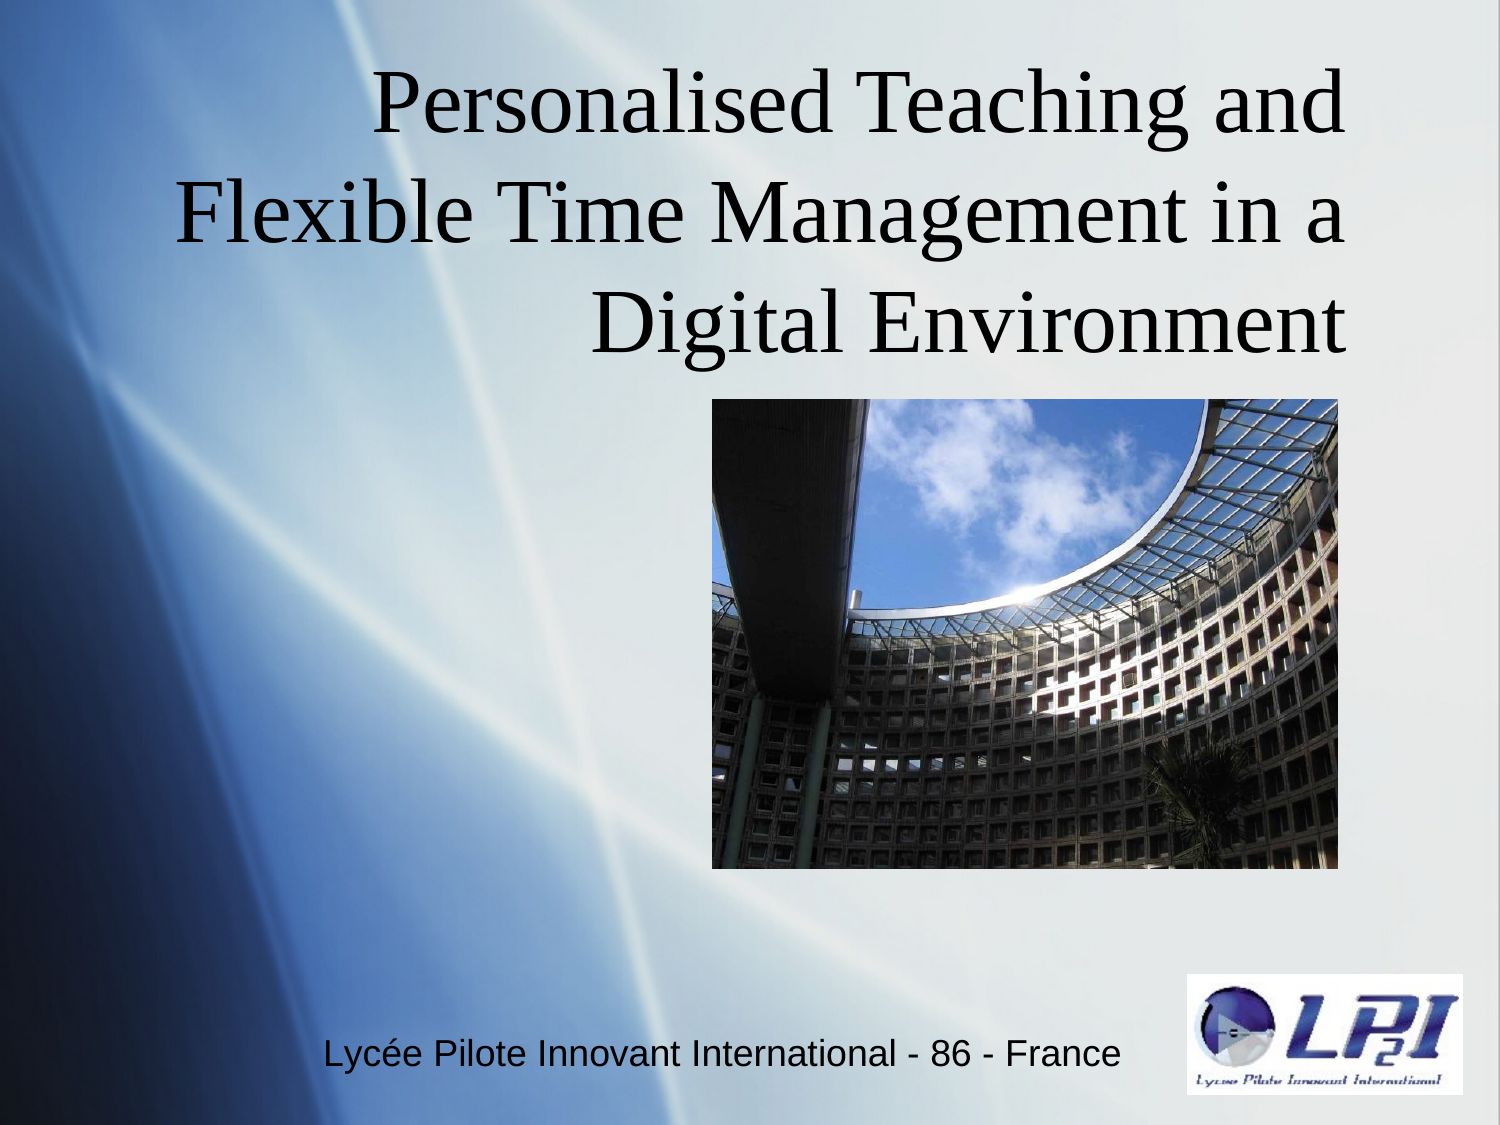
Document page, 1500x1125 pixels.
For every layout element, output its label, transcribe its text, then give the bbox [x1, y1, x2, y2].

picture [0, 0, 1500, 1125]
title Personalised Teaching and Flexible Time Management in a Digital Environment [87, 33, 1363, 379]
text_box Lycée Pilote Innovant International - 86 - France [308, 1020, 1137, 1082]
